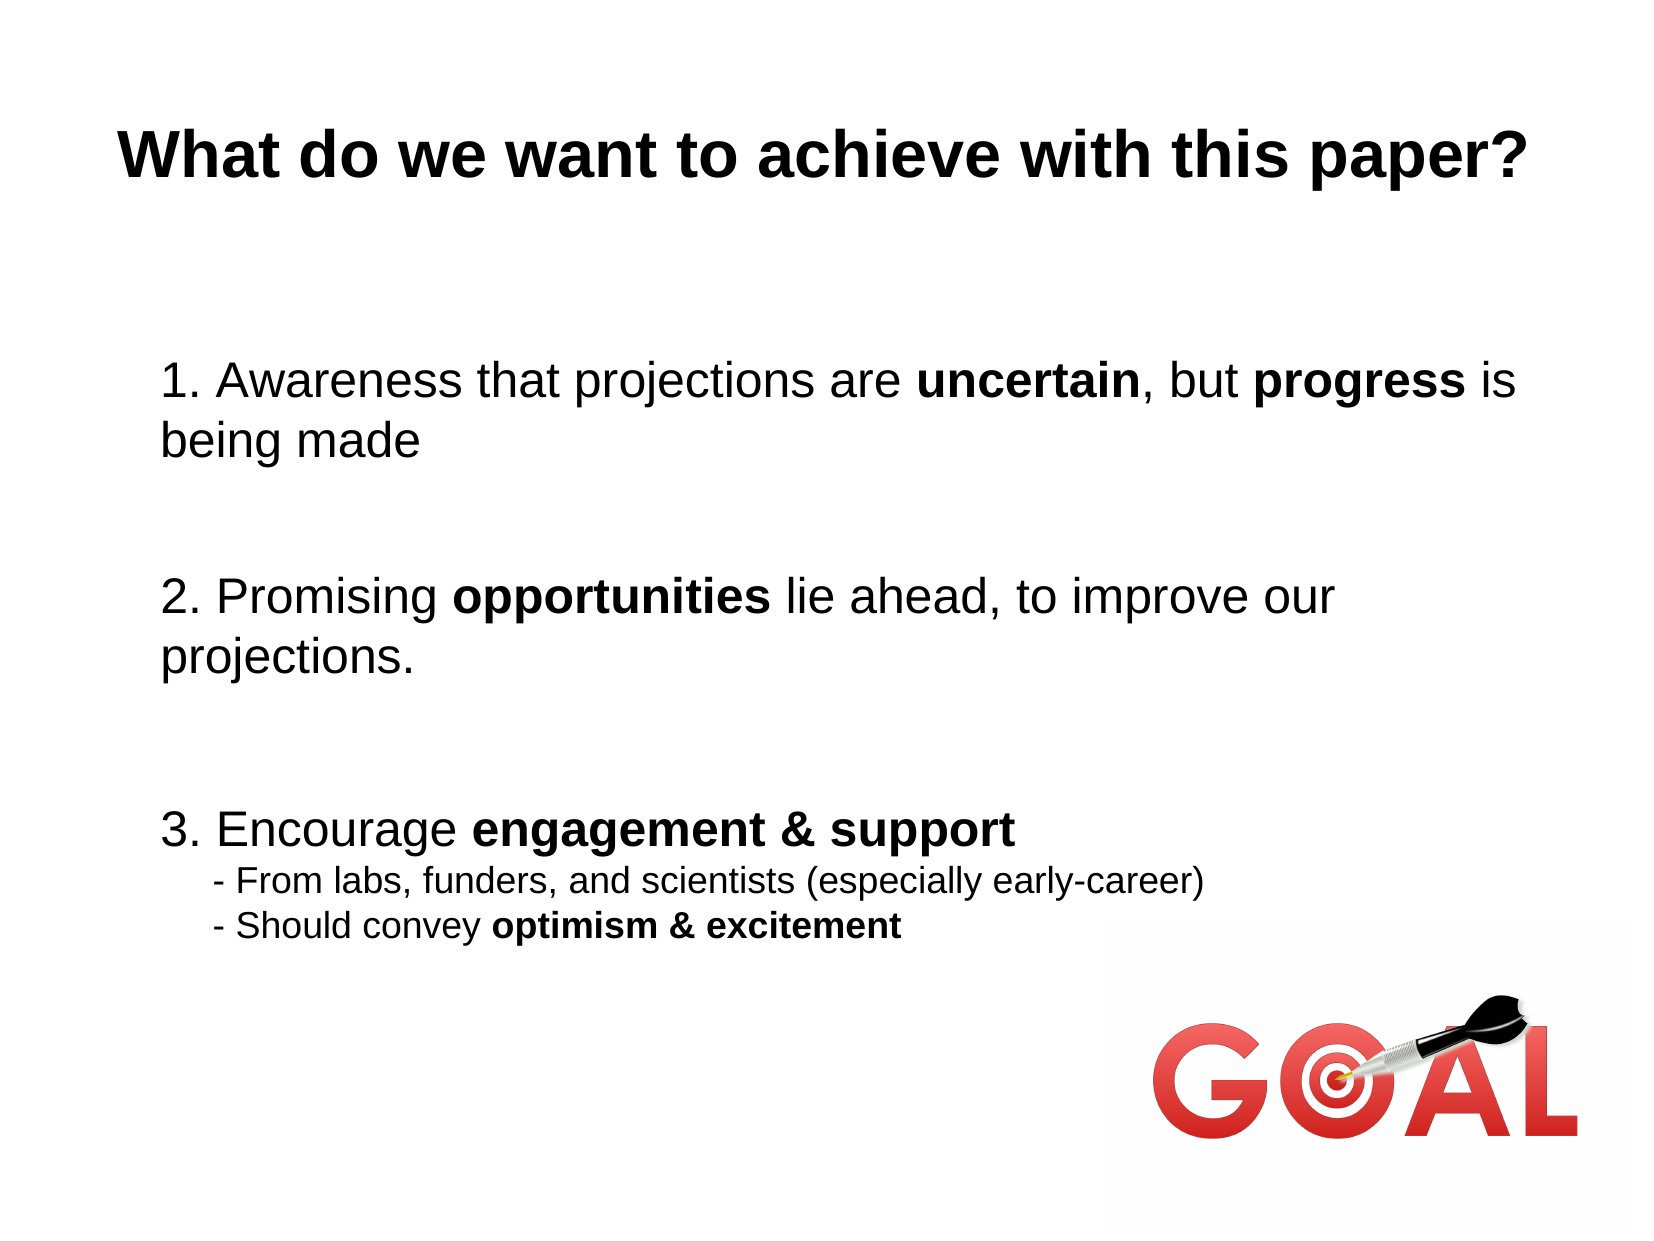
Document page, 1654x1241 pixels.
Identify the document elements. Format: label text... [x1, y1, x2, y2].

picture [1106, 915, 1633, 1232]
text_box What do we want to achieve with this paper? [37, 117, 1613, 193]
text_box 3. Encourage engagement & support - From labs, funders, and scientists (especially early-career) - Should convey optimism & excitement [160, 792, 1592, 947]
text_box 1. Awareness that projections are uncertain, but progress is being made [160, 344, 1592, 468]
text_box 2. Promising opportunities lie ahead, to improve our projections. [160, 559, 1592, 684]
